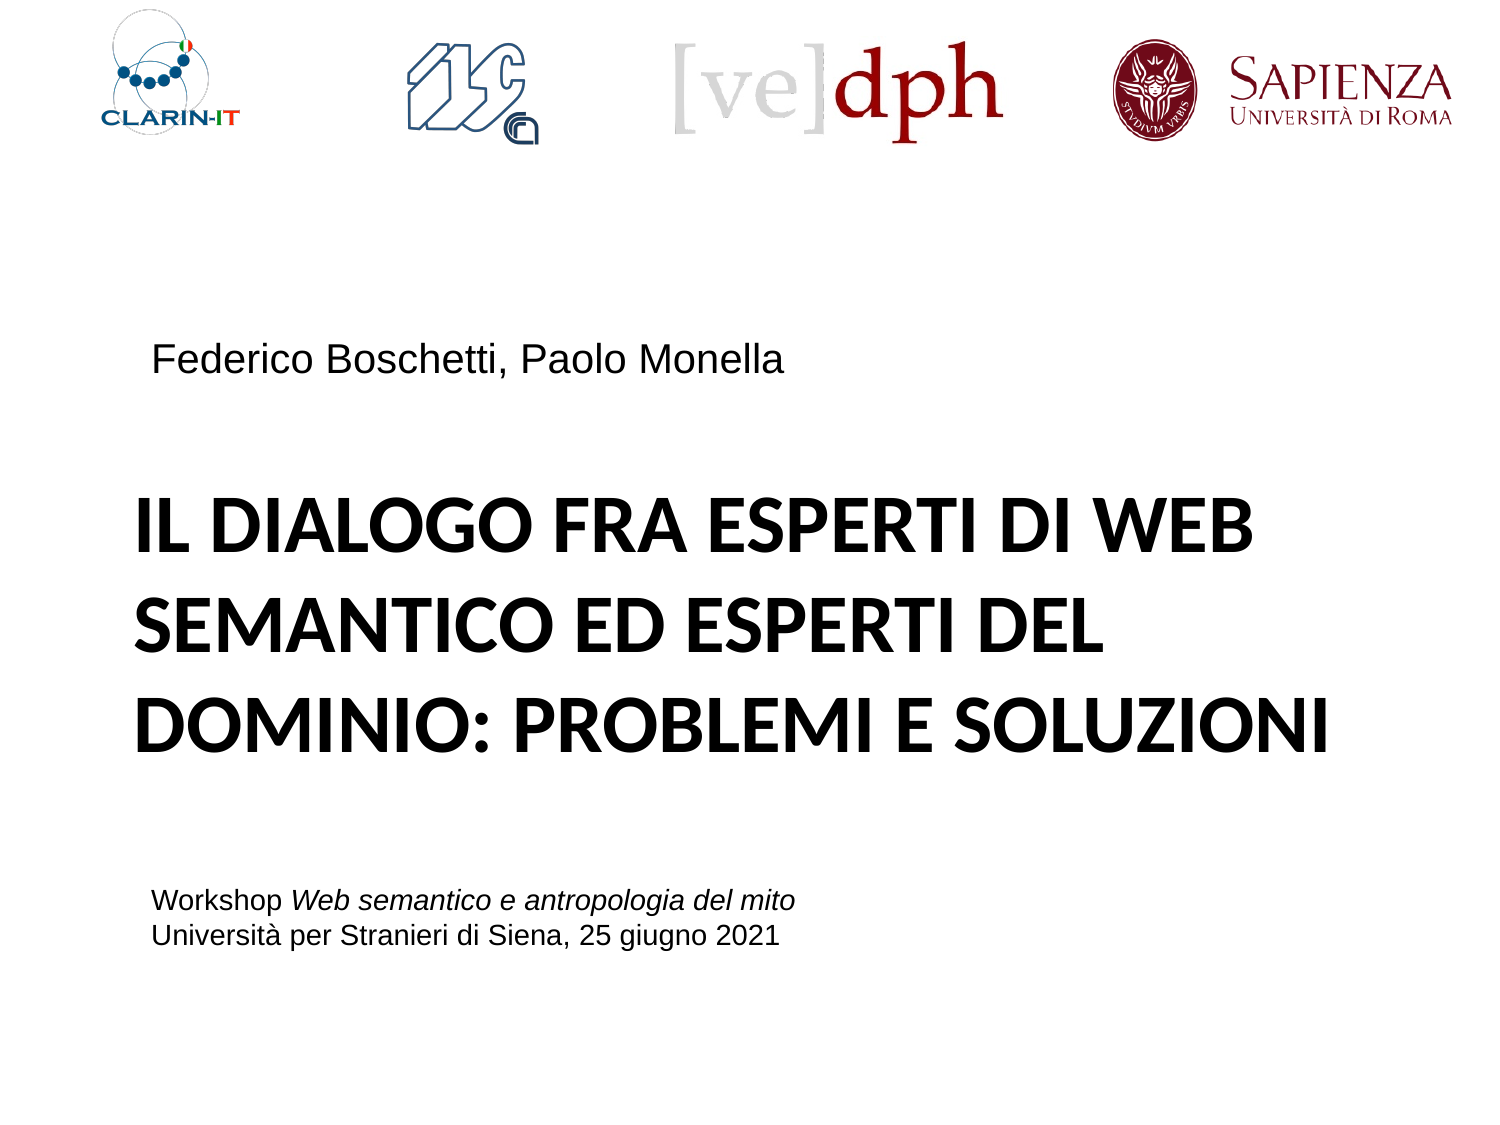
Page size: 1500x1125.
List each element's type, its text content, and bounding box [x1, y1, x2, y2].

text_box Workshop Web semantico e antropologia del mito Università per Stranieri di Siena, 25 giugno 2021 [136, 866, 1229, 967]
picture [670, 35, 1011, 153]
text_box Federico Boschetti, Paolo Monella [136, 316, 1229, 397]
picture [1090, 29, 1477, 147]
picture [80, 0, 260, 150]
text_box IL DIALOGO FRA ESPERTI DI WEB SEMANTICO ED ESPERTI DEL DOMINIO: PROBLEMI E SOLUZIONI [118, 461, 1394, 685]
picture [398, 35, 549, 153]
